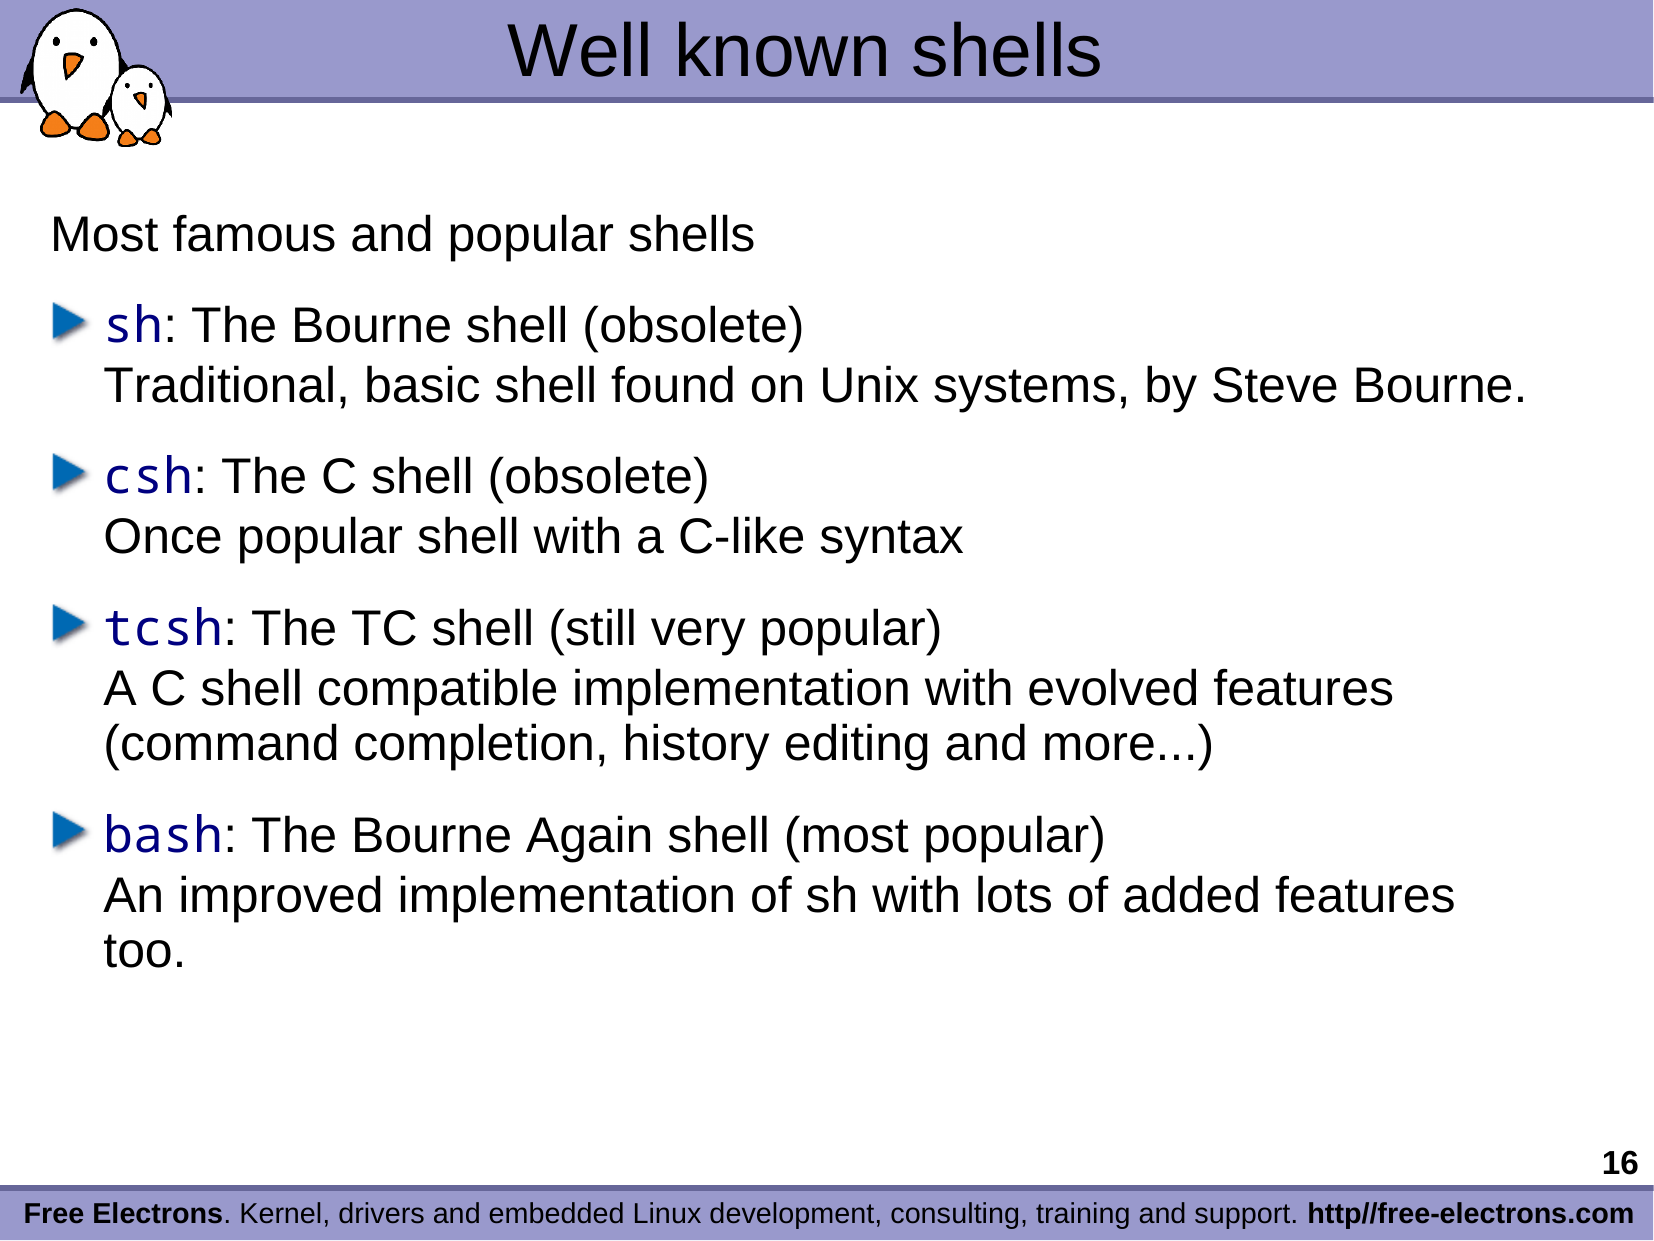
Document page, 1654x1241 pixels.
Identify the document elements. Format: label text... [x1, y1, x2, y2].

list Most famous and popular shells sh: The Bourne shell (obsolete) Traditional, basic shell found on Unix systems, by Steve Bourne. csh: The C shell (obsolete) Once popular shell with a C-like syntax tcsh: The TC shell (still very popular) A C shell compatible implementation with evolved features (command completion, history editing and more...) bash: The Bourne Again shell (most popular) An improved implementation of sh with lots of added features too. [32, 206, 1555, 1095]
picture [20, 8, 172, 147]
title Well known shells [60, 0, 1551, 101]
